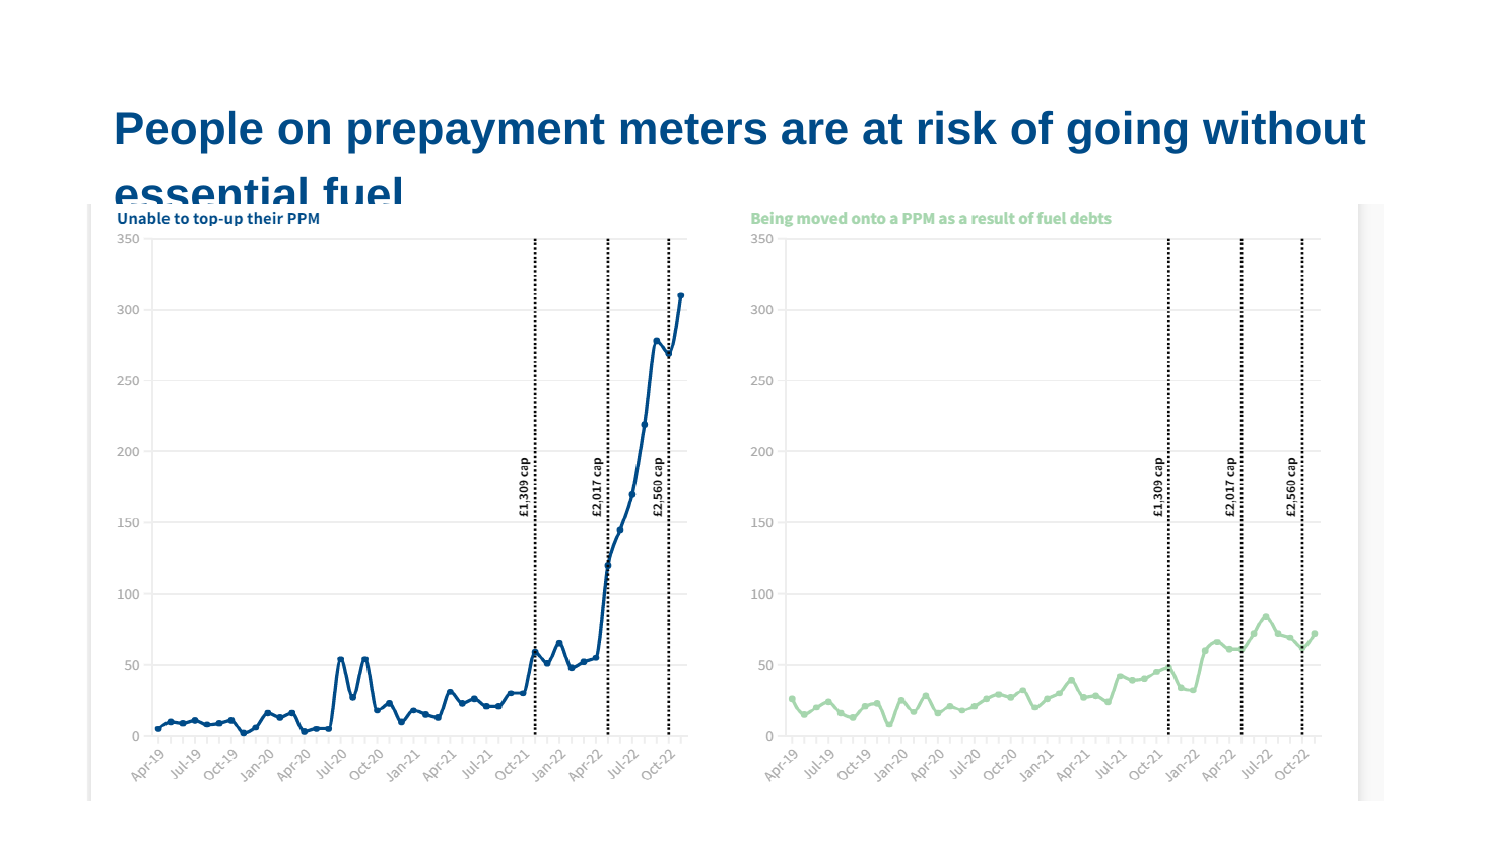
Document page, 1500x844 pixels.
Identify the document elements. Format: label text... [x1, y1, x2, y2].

title People on prepayment meters are at risk of going without essential fuel [98, 72, 1396, 174]
picture [86, 204, 1384, 801]
